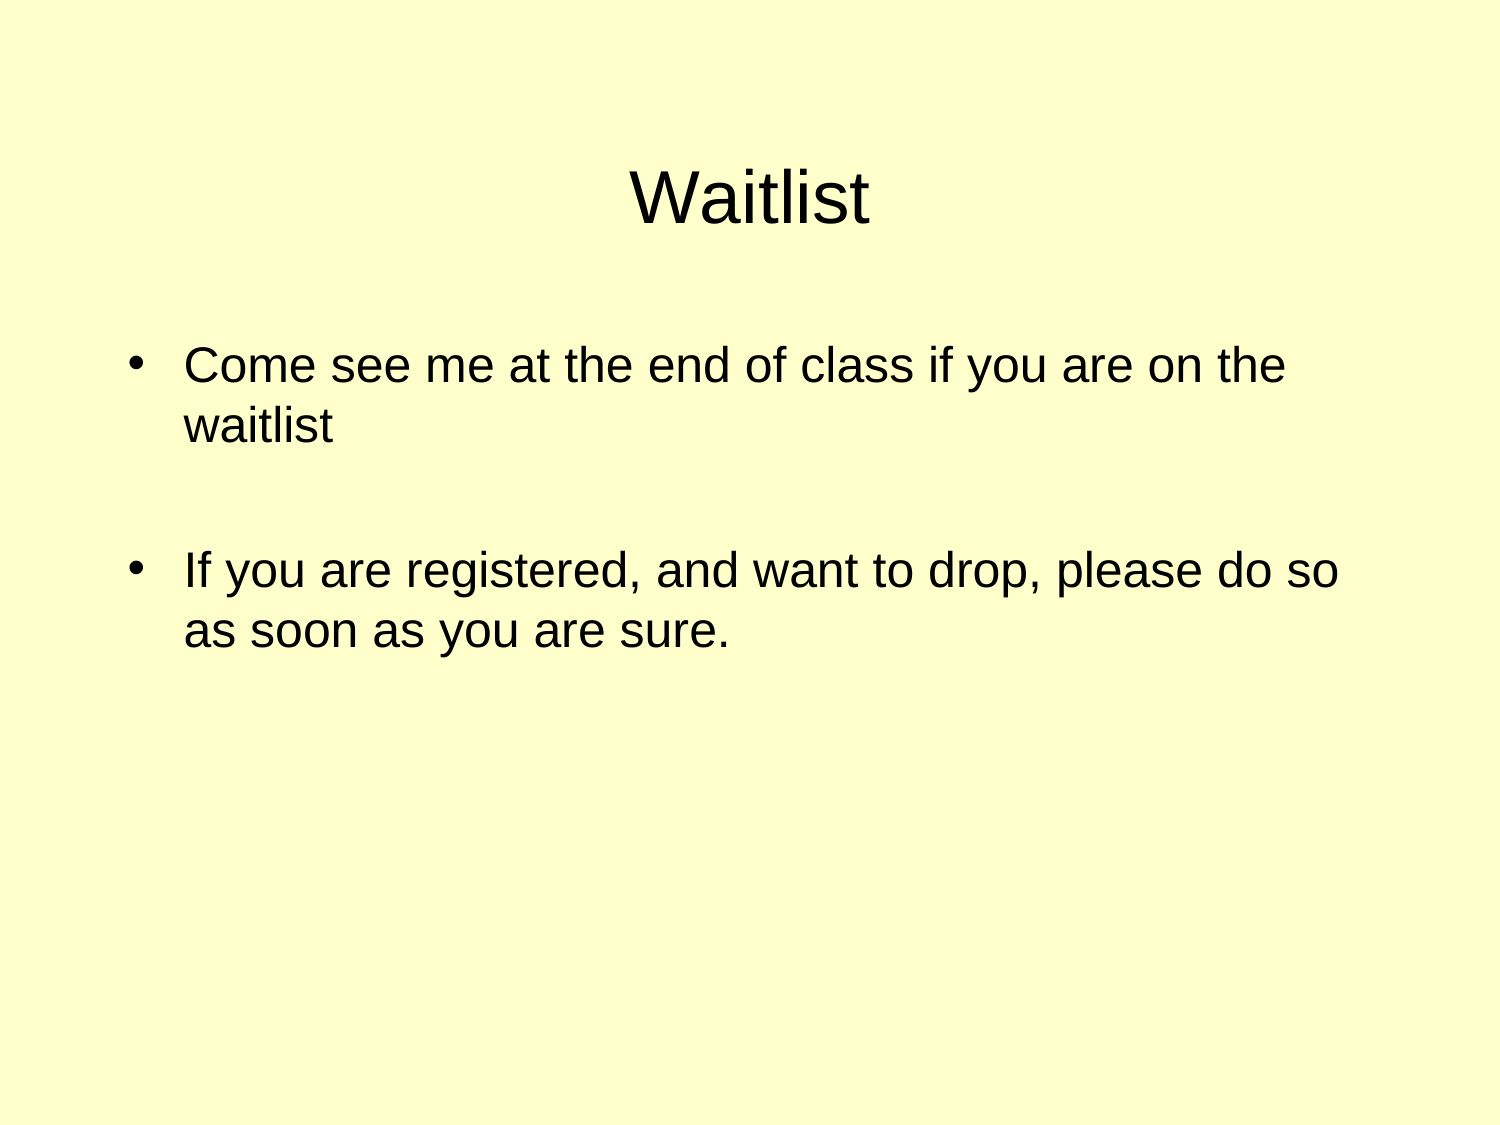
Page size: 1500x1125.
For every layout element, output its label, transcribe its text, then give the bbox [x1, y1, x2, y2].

list Come see me at the end of class if you are on the waitlist If you are registered, and want to drop, please do so as soon as you are sure. [112, 324, 1388, 1001]
title Waitlist [112, 99, 1388, 288]
